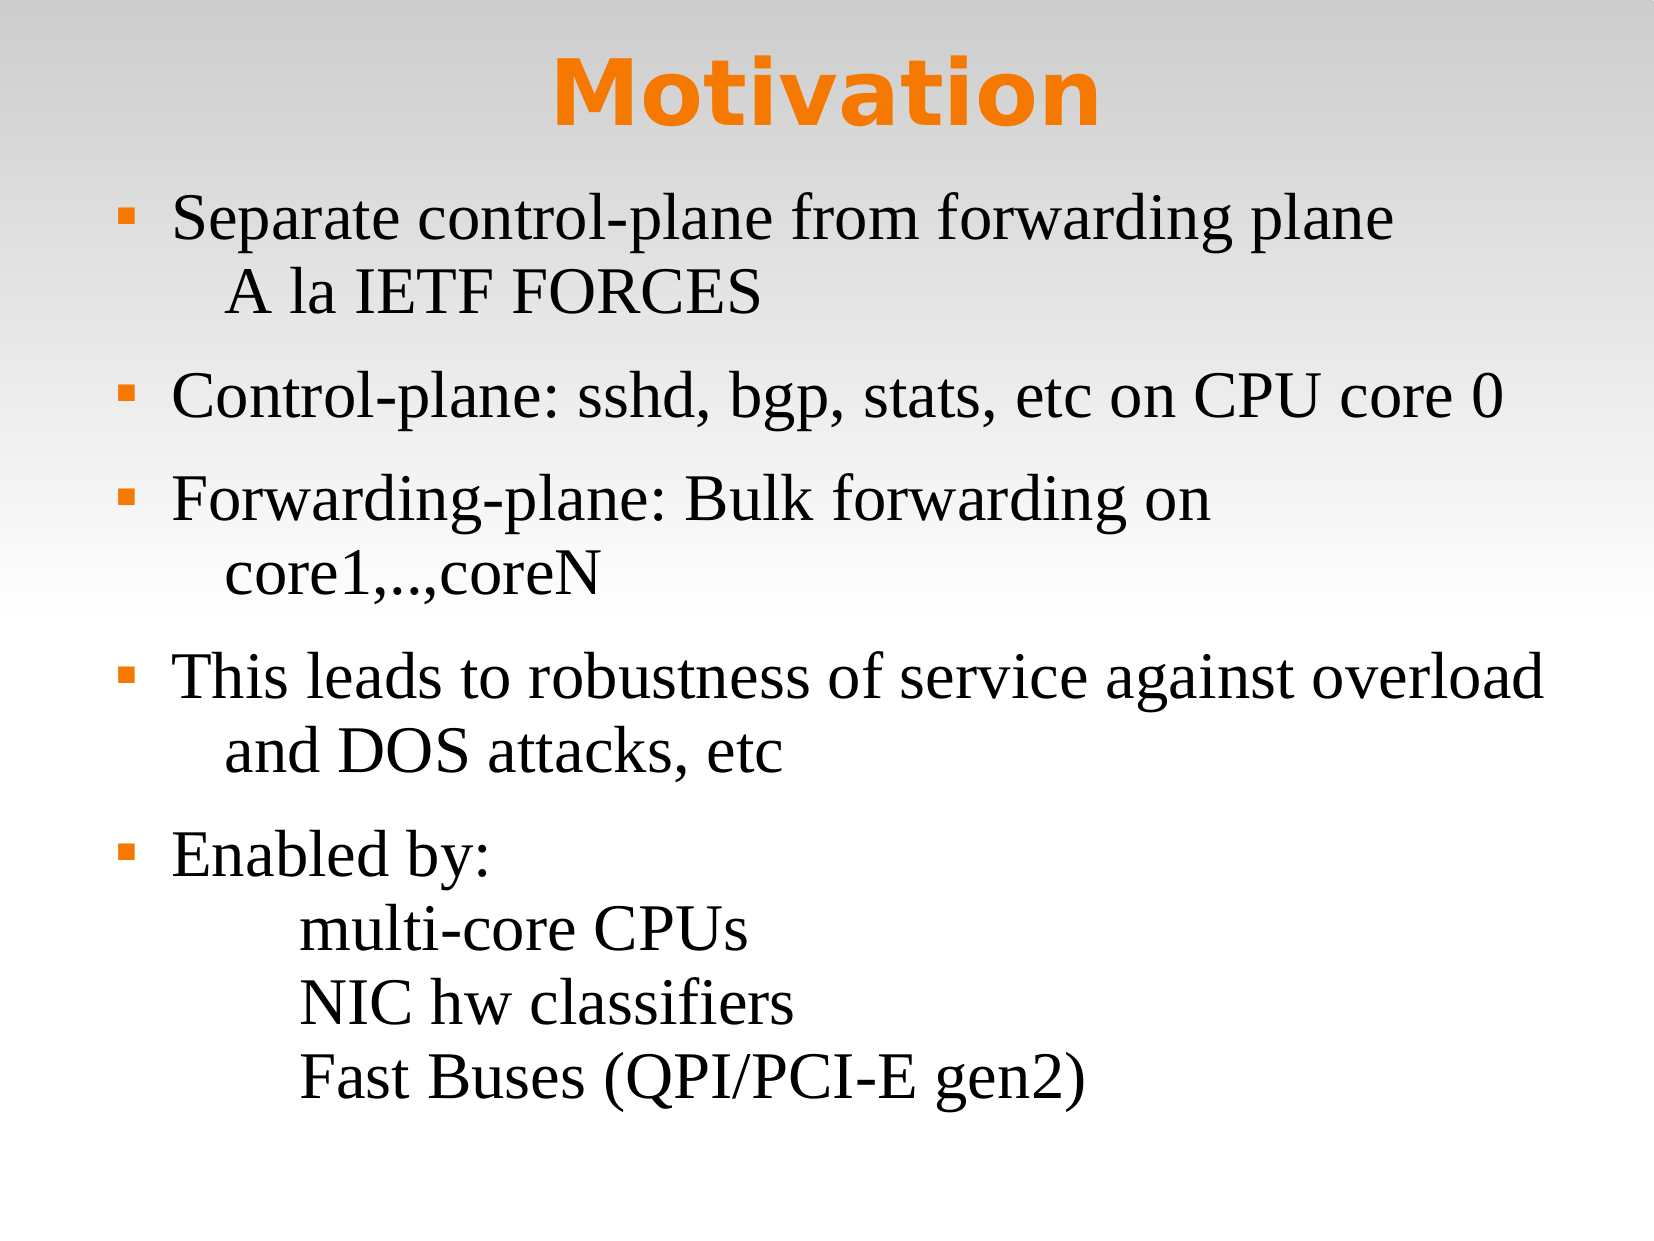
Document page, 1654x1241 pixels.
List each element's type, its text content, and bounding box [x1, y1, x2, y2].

list Separate control-plane from forwarding plane A la IETF FORCES Control-plane: sshd, bgp, stats, etc on CPU core 0 Forwarding-plane: Bulk forwarding on core1,..,coreN This leads to robustness of service against overload and DOS attacks, etc Enabled by: multi-core CPUs NIC hw classifiers Fast Buses (QPI/PCI-E gen2) [82, 180, 1571, 1187]
title Motivation [82, 0, 1571, 180]
